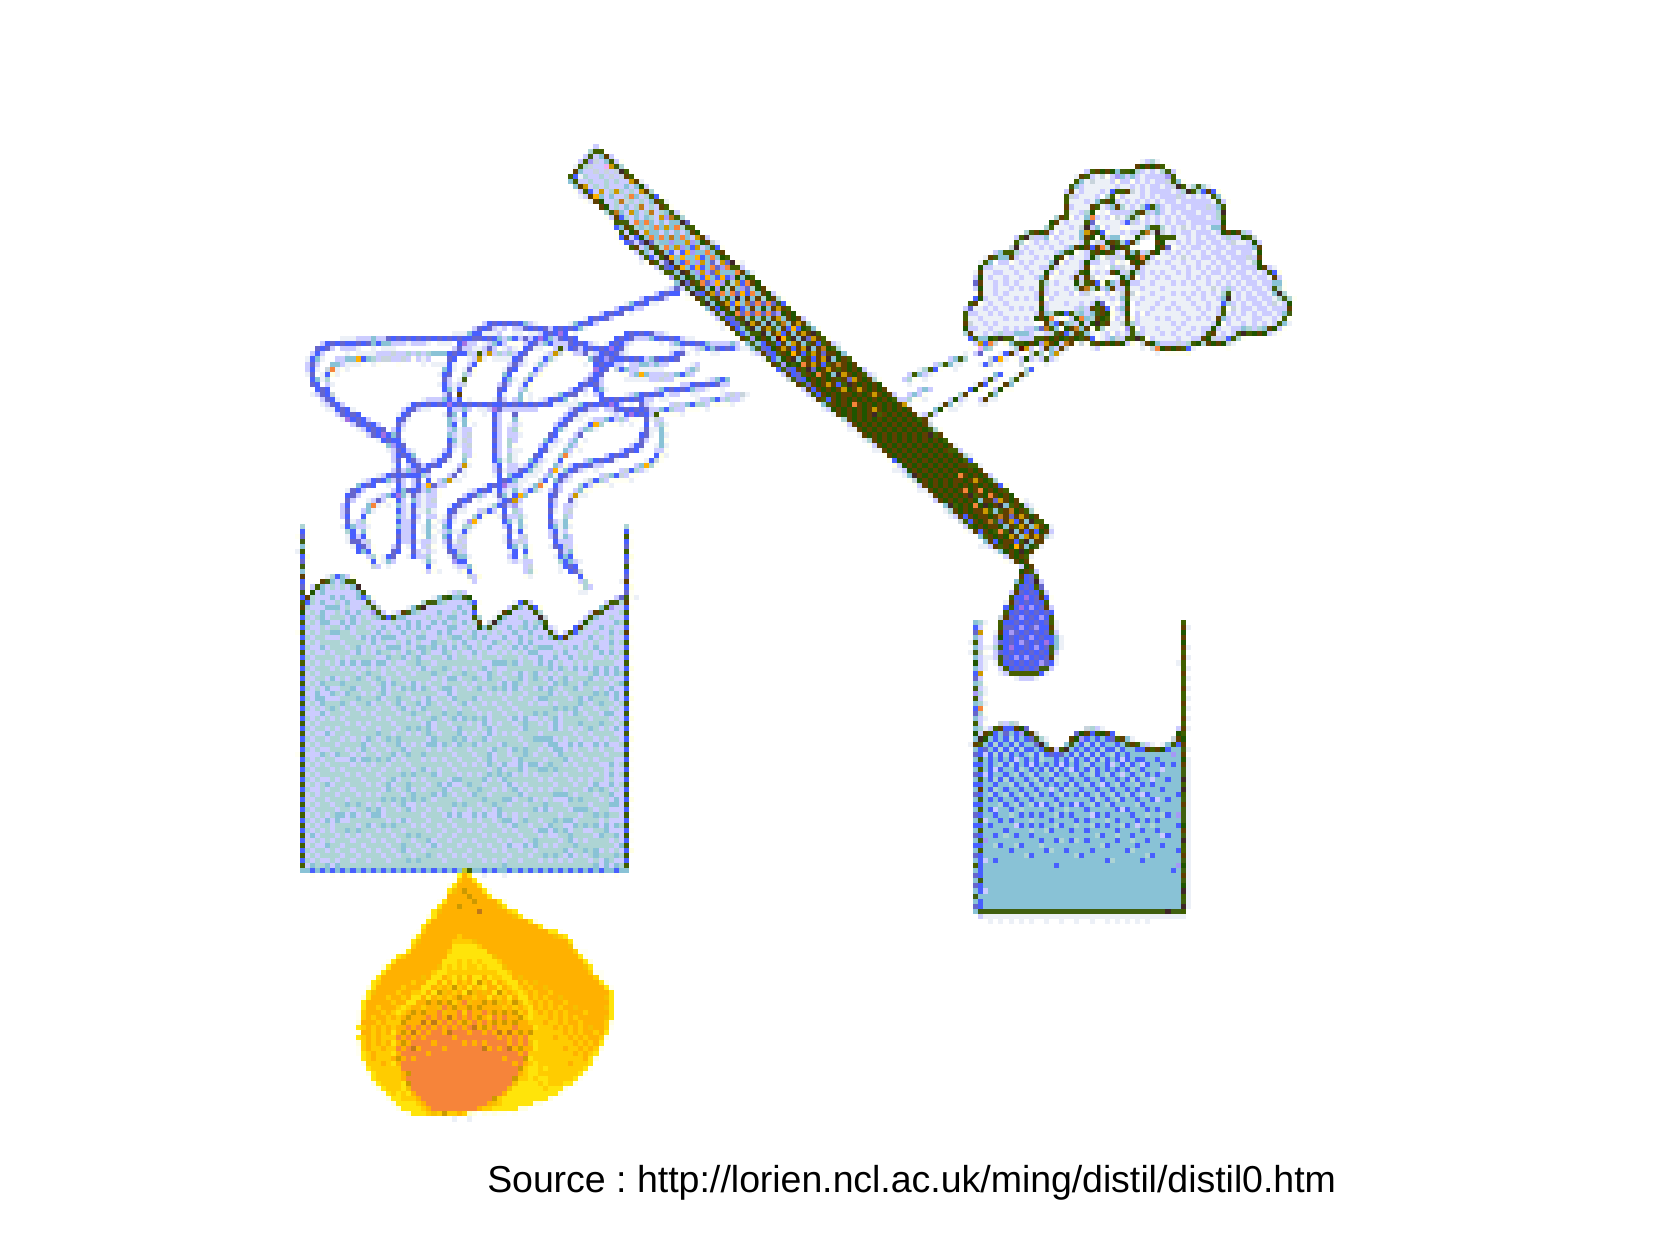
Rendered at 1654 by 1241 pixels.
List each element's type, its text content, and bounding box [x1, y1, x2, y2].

picture [270, 58, 1333, 1123]
text_box Source : http://lorien.ncl.ac.uk/ming/distil/distil0.htm [472, 1151, 1477, 1209]
